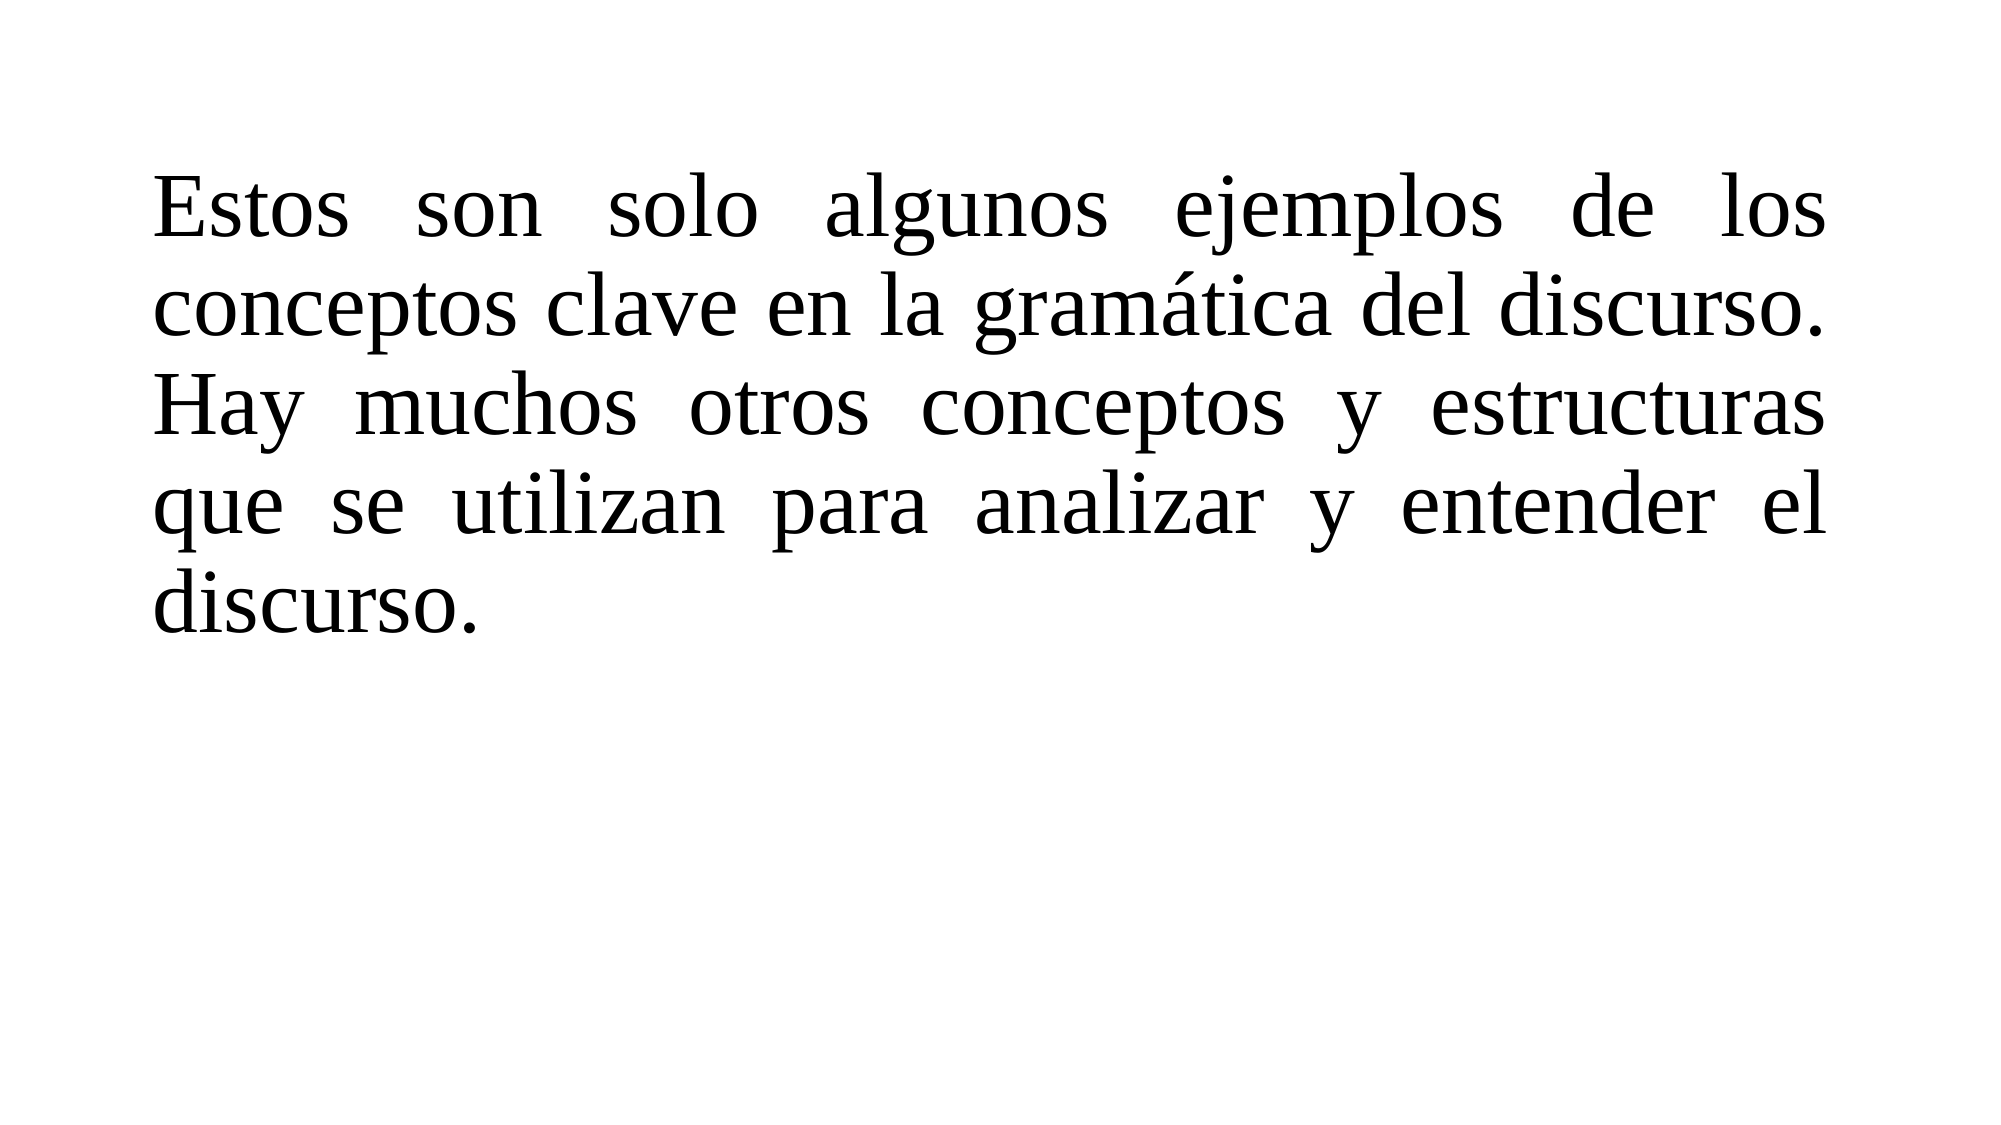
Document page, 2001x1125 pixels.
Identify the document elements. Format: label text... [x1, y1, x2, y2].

list Estos son solo algunos ejemplos de los conceptos clave en la gramática del discurso. Hay muchos otros conceptos y estructuras que se utilizan para analizar y entender el discurso. [137, 149, 1863, 1014]
